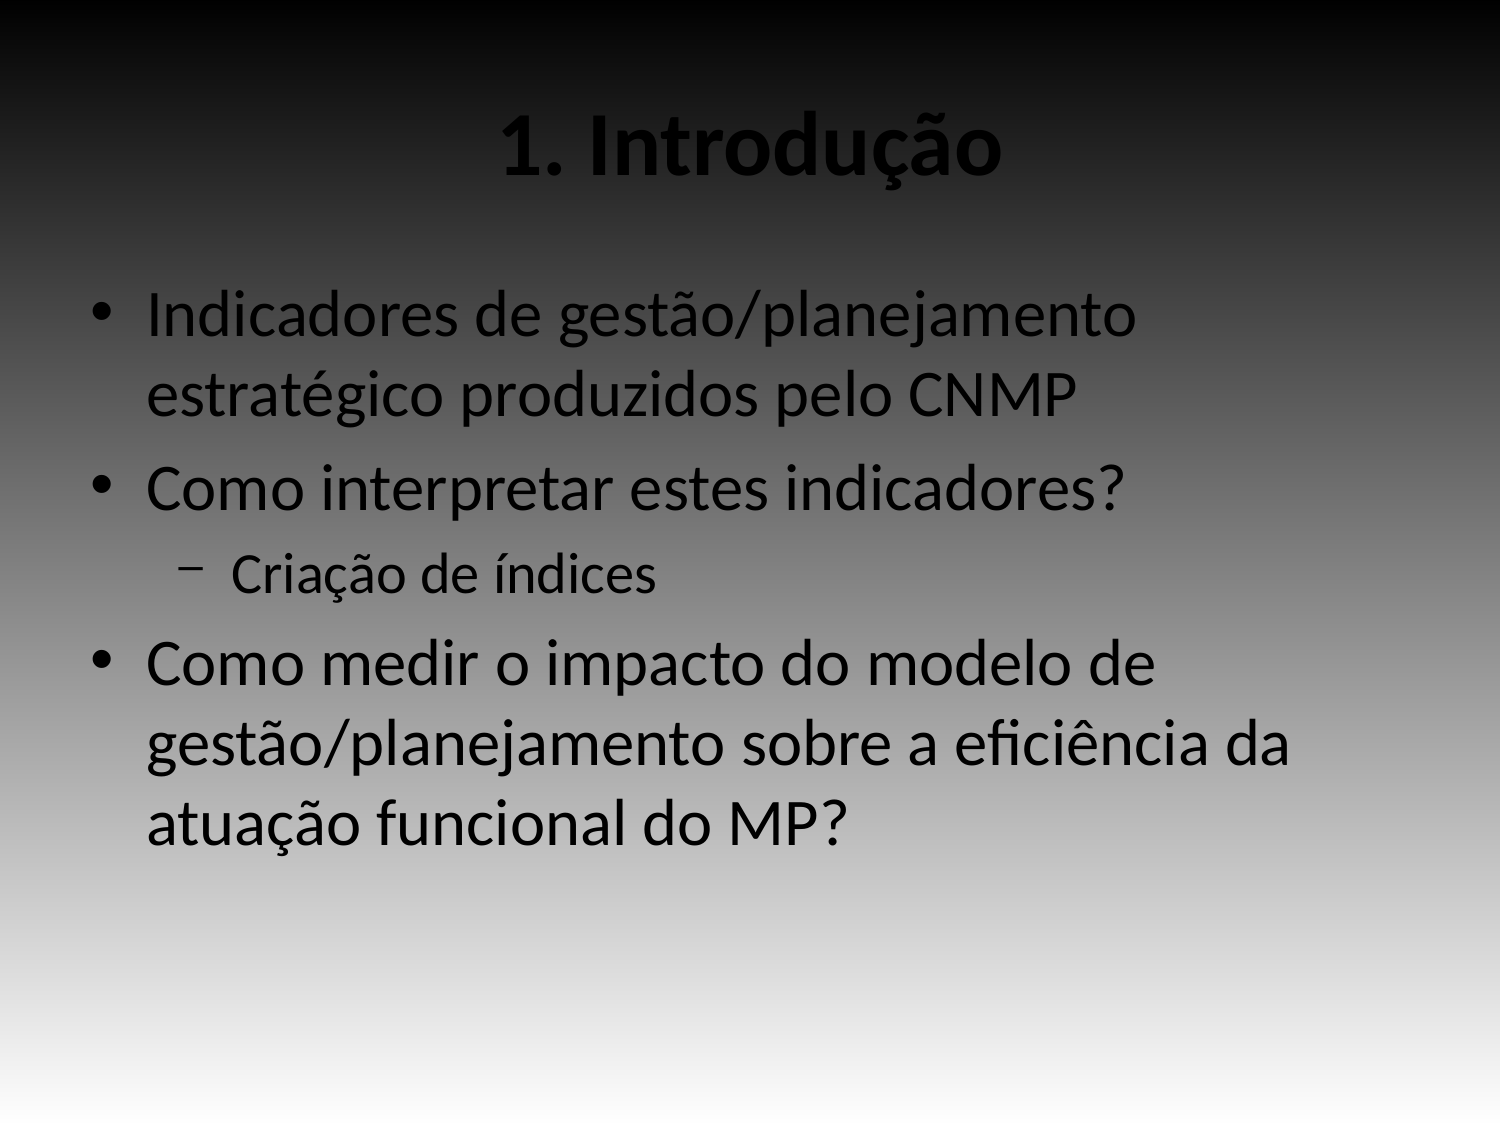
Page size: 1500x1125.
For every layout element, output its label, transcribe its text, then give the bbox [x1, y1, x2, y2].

list Indicadores de gestão/planejamento estratégico produzidos pelo CNMP Como interpretar estes indicadores? Criação de índices Como medir o impacto do modelo de gestão/planejamento sobre a eficiência da atuação funcional do MP? [75, 262, 1425, 1005]
title 1. Introdução [75, 45, 1425, 233]
